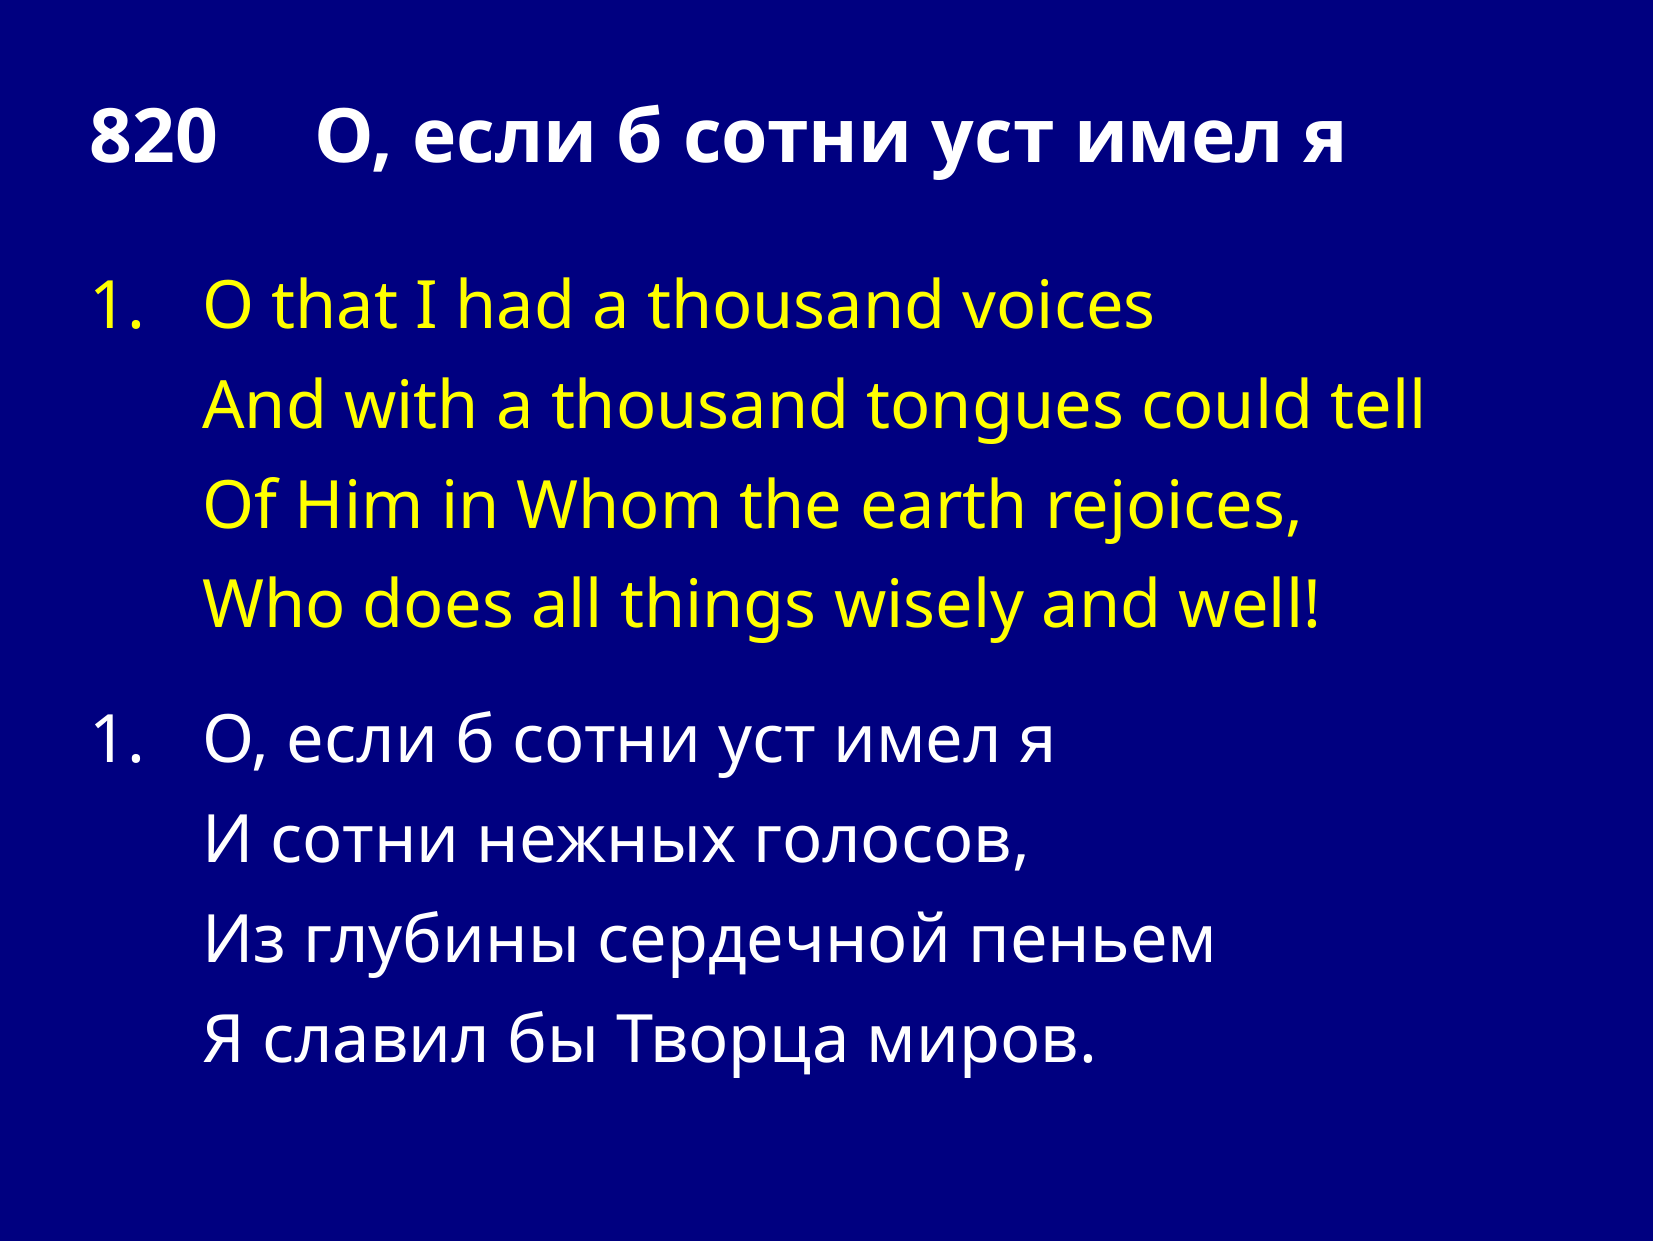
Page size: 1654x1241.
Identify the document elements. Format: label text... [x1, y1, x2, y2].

text_box 1. О, если б сотни уст имел я И сотни нежных голосов, Из глубины сердечной пеньем Я славил бы Творца миров. [75, 675, 1576, 1163]
text_box 1. O that I had a thousand voices And with a thousand tongues could tell Of Him in Whom the earth rejoices, Who does all things wisely and well! [75, 188, 1576, 638]
text_box 820 О, если б сотни уст имел я [75, 75, 1576, 188]
